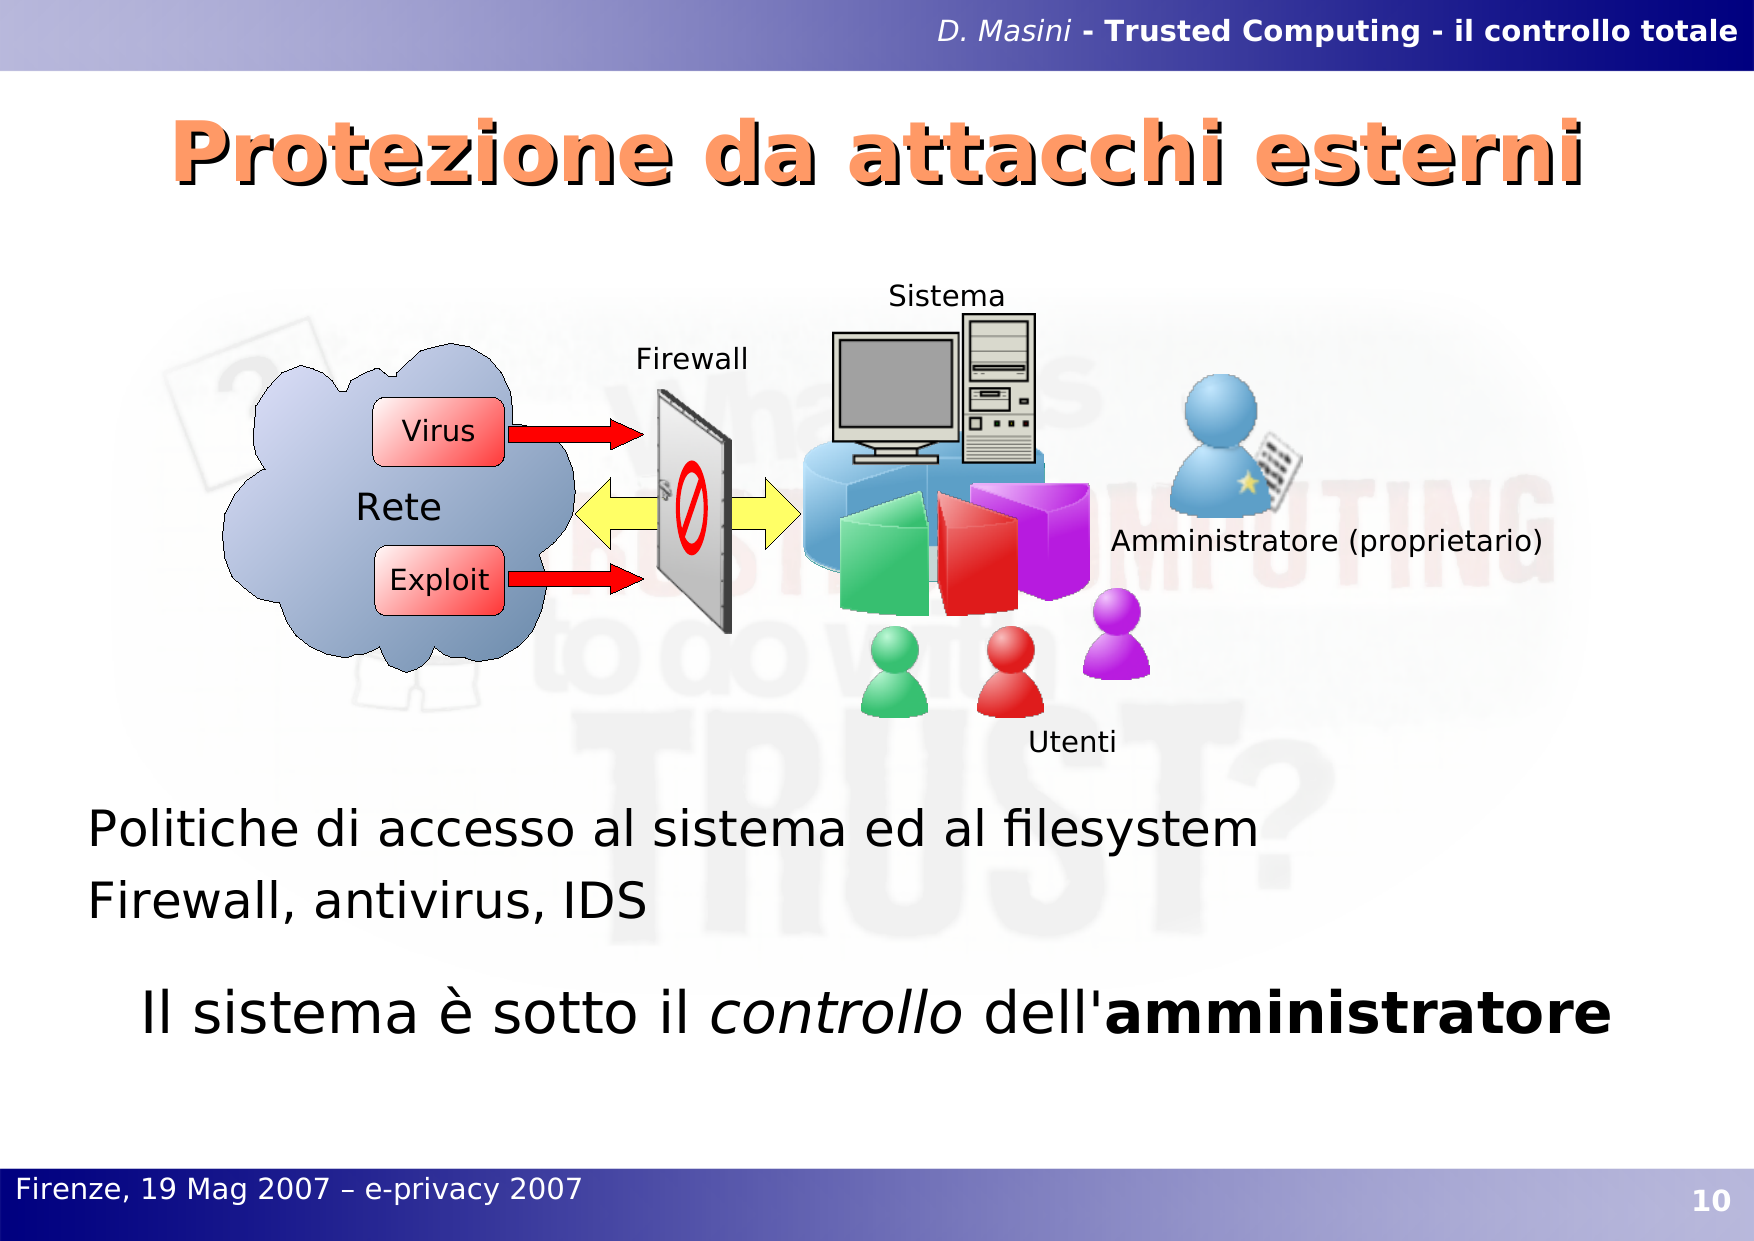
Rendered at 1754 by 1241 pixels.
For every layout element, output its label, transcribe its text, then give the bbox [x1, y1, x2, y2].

text_box Virus [372, 397, 505, 467]
text_box [732, 477, 801, 550]
list Politiche di accesso al sistema ed al filesystem Firewall, antivirus, IDS Il sistema è sotto il controllo dell'amministratore [87, 801, 1667, 1158]
text_box [508, 418, 644, 450]
title Protezione da attacchi esterni [87, 49, 1667, 257]
text_box Rete [222, 343, 576, 673]
text_box Sistema [888, 280, 1007, 313]
text_box [575, 477, 656, 550]
text_box [508, 563, 644, 595]
text_box Utenti [1028, 726, 1118, 761]
text_box Exploit [374, 545, 505, 616]
text_box [929, 573, 935, 582]
text_box [675, 460, 708, 556]
text_box Firewall [635, 343, 750, 379]
text_box Amministratore (proprietario) [1110, 525, 1545, 560]
picture [0, 0, 1754, 1241]
